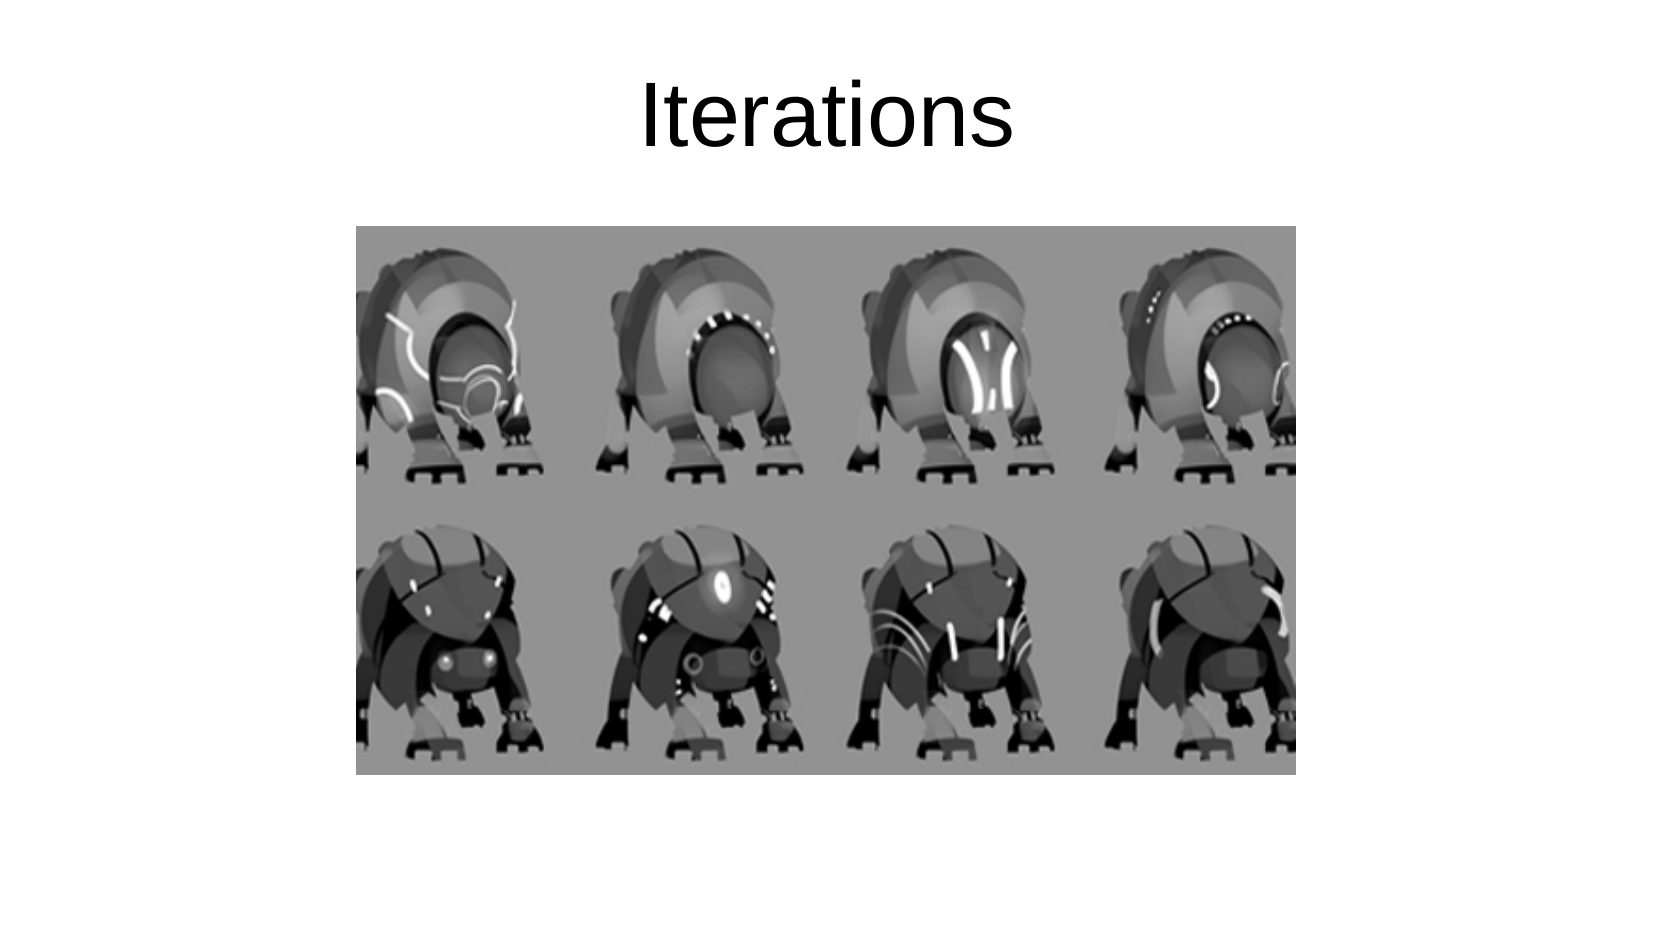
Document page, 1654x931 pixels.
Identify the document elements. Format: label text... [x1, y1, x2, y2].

title Iterations [82, 37, 1571, 193]
picture [356, 226, 1296, 775]
